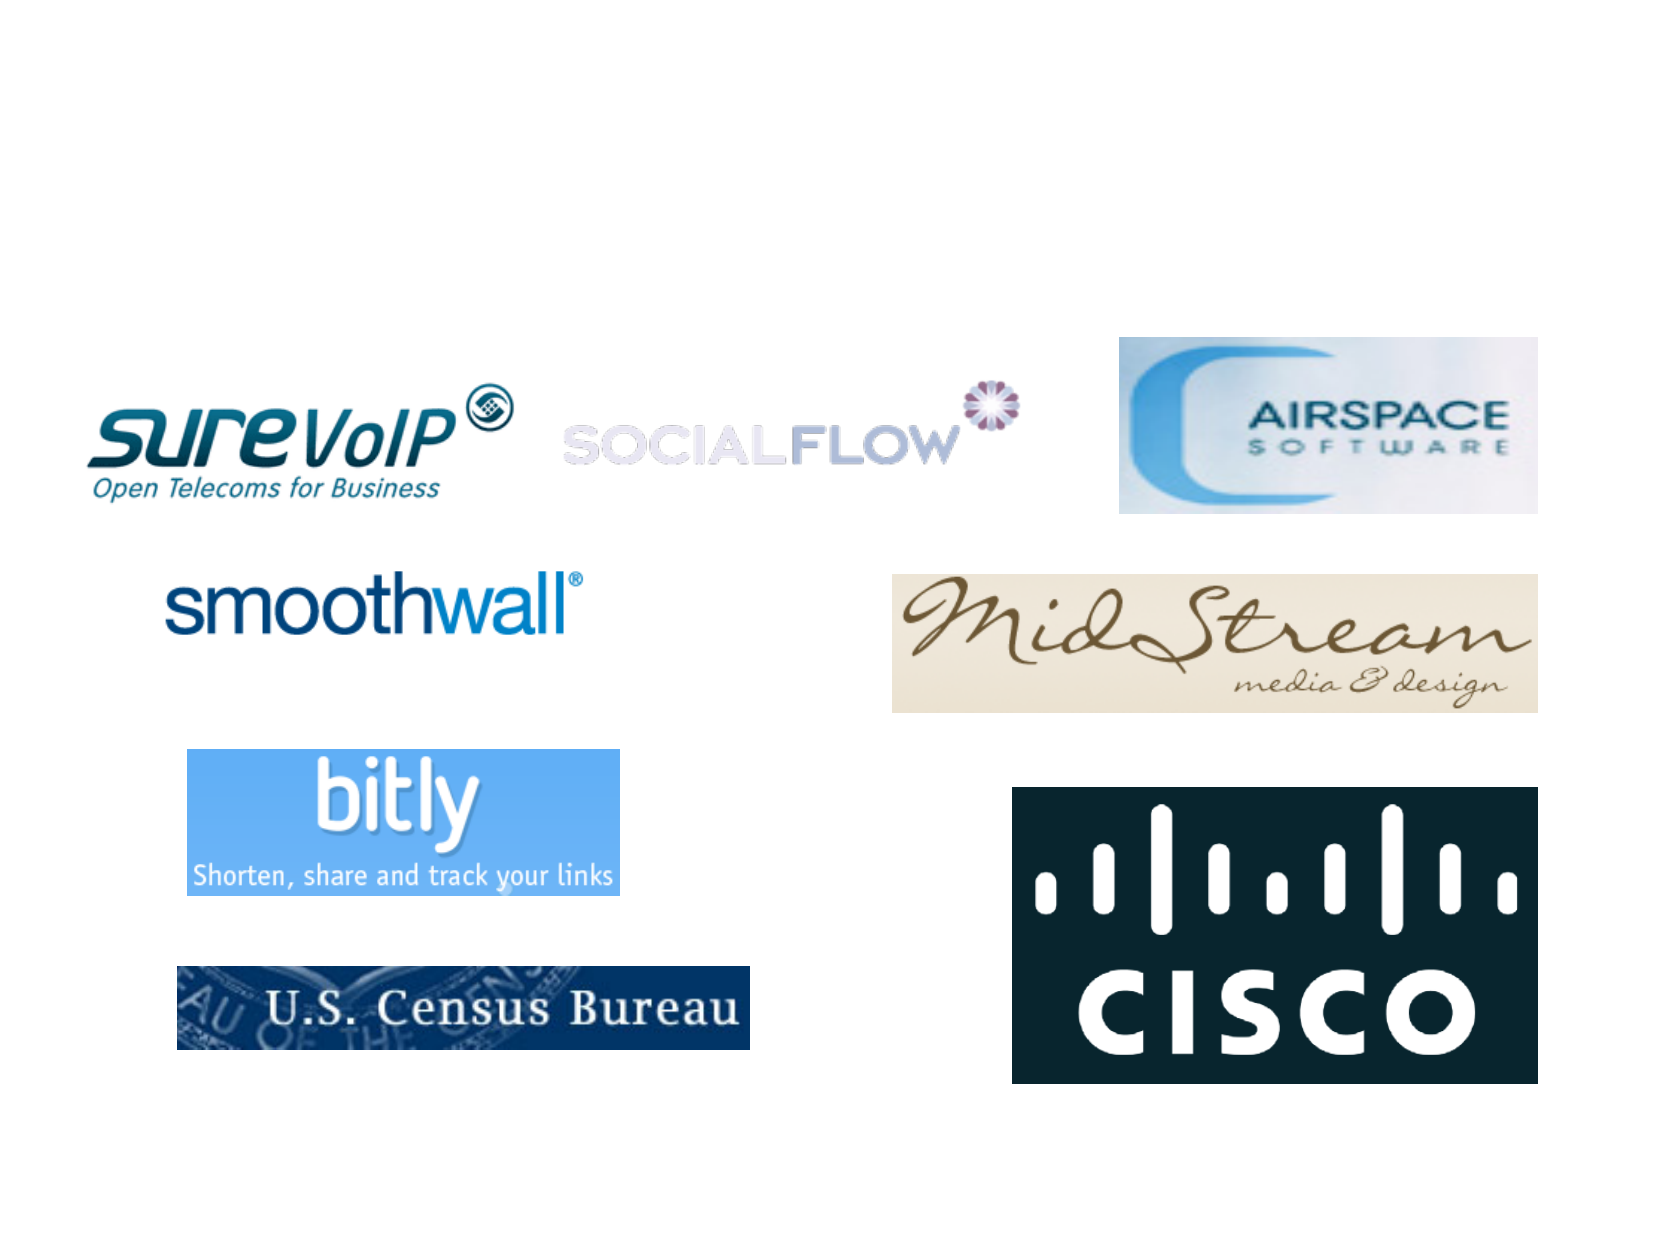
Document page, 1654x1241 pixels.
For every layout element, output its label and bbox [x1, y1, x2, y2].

picture [892, 574, 1538, 713]
picture [177, 966, 751, 1051]
picture [187, 749, 620, 896]
picture [79, 374, 526, 509]
picture [562, 374, 1118, 503]
picture [1012, 787, 1538, 1084]
picture [1119, 337, 1538, 514]
picture [163, 570, 601, 638]
